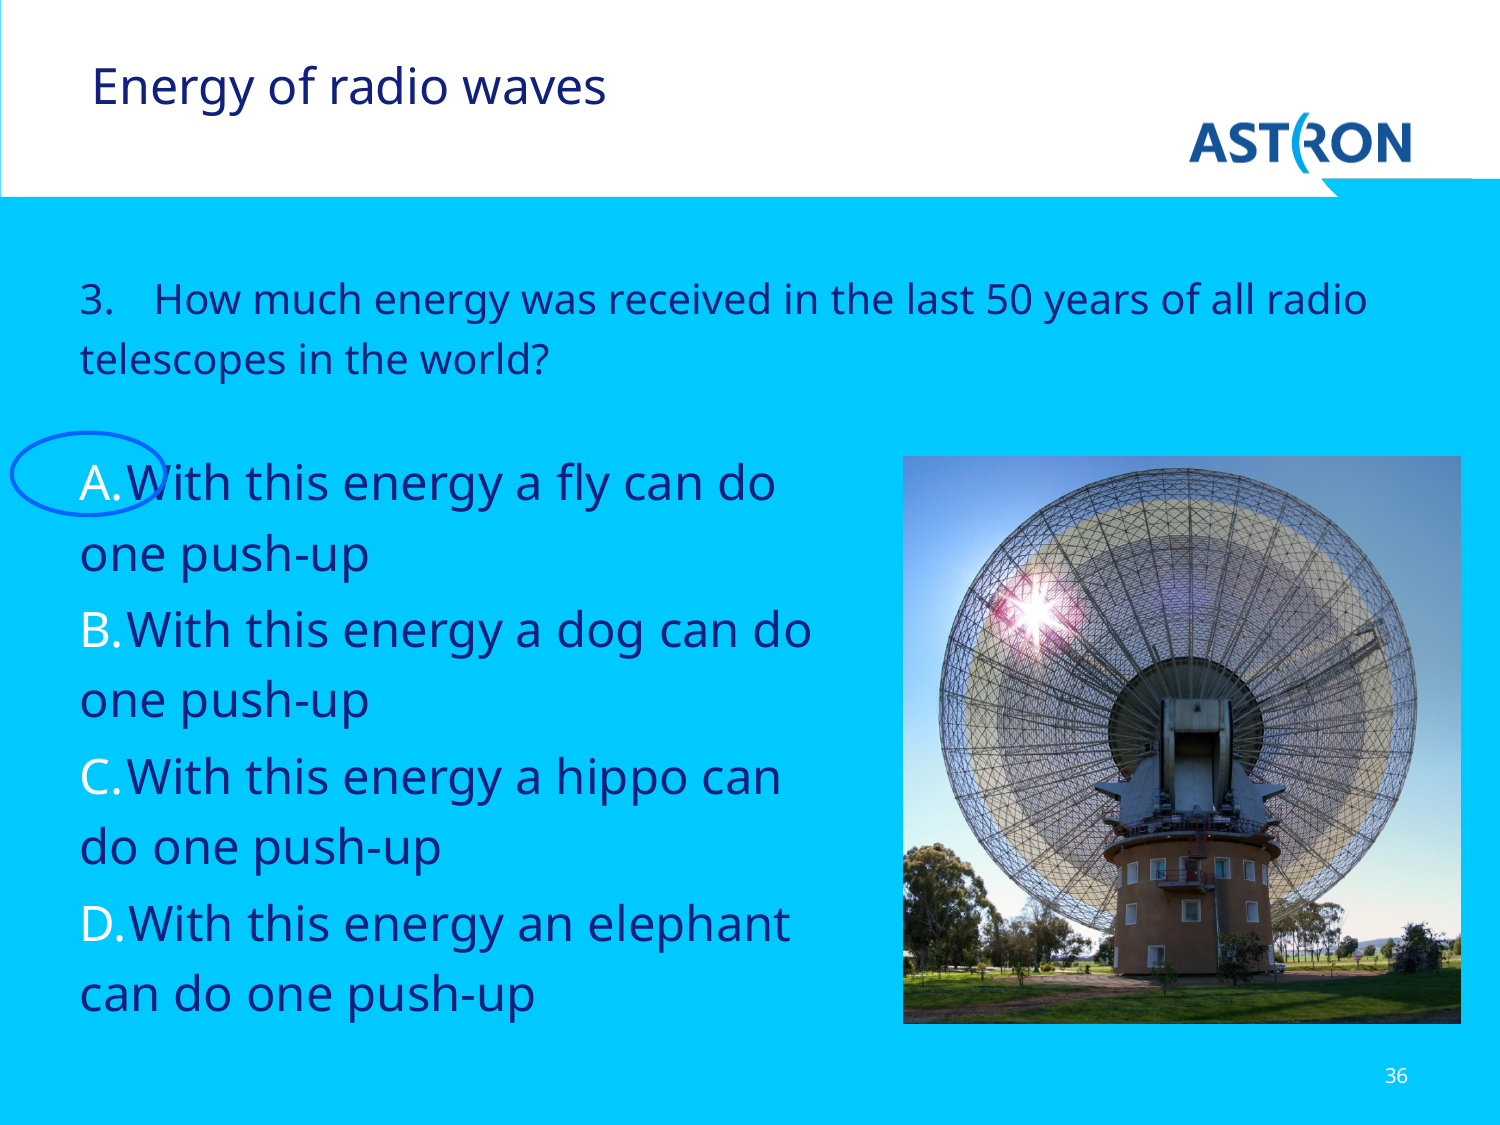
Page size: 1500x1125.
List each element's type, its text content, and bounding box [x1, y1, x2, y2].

list With this energy a fly can do one push-up With this energy a dog can do one push-up With this energy a hippo can do one push-up With this energy an elephant can do one push-up [64, 432, 857, 1034]
picture [904, 457, 1460, 1023]
picture [0, 0, 1500, 196]
list With this energy a fly can do one push-up With this energy a dog can do one push-up With this energy a hippo can do one push-up With this energy an elephant can do one push-up [64, 435, 163, 513]
text_box <number> [1208, 1062, 1409, 1125]
text_box Energy of radio waves [76, 47, 1199, 195]
text_box 3. How much energy was received in the last 50 years of all radio telescopes in the world? [64, 255, 1423, 463]
